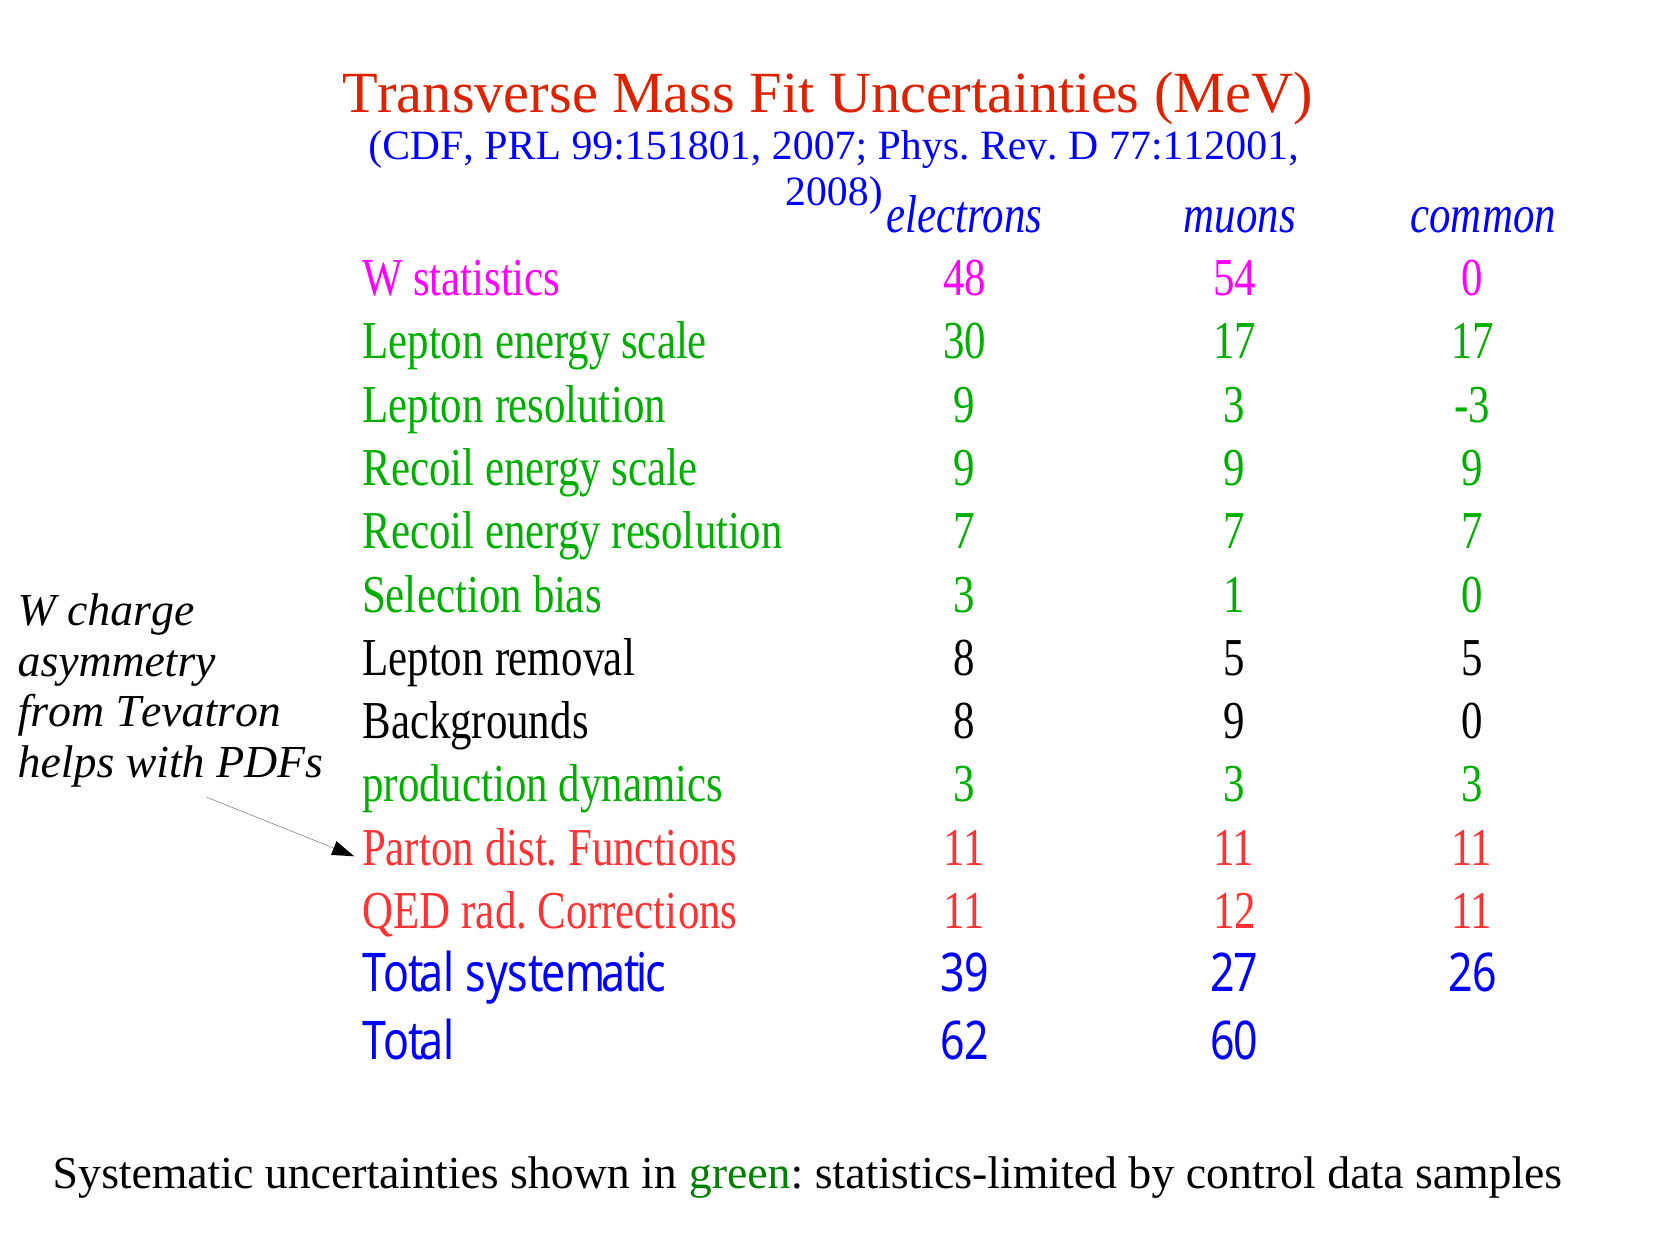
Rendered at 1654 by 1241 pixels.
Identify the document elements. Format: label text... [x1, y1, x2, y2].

chart [852, 191, 863, 204]
chart [853, 183, 862, 190]
chart [811, 183, 821, 204]
title Transverse Mass Fit Uncertainties (MeV) [121, 7, 1534, 178]
text_box W charge asymmetry from Tevatron helps with PDFs [17, 584, 325, 805]
text_box (CDF, PRL 99:151801, 2007; Phys. Rev. D 77:112001, 2008) [315, 122, 1353, 173]
chart [831, 183, 841, 204]
text_box Systematic uncertainties shown in green: statistics-limited by control data samples [52, 1147, 1581, 1204]
chart [361, 183, 1593, 1076]
